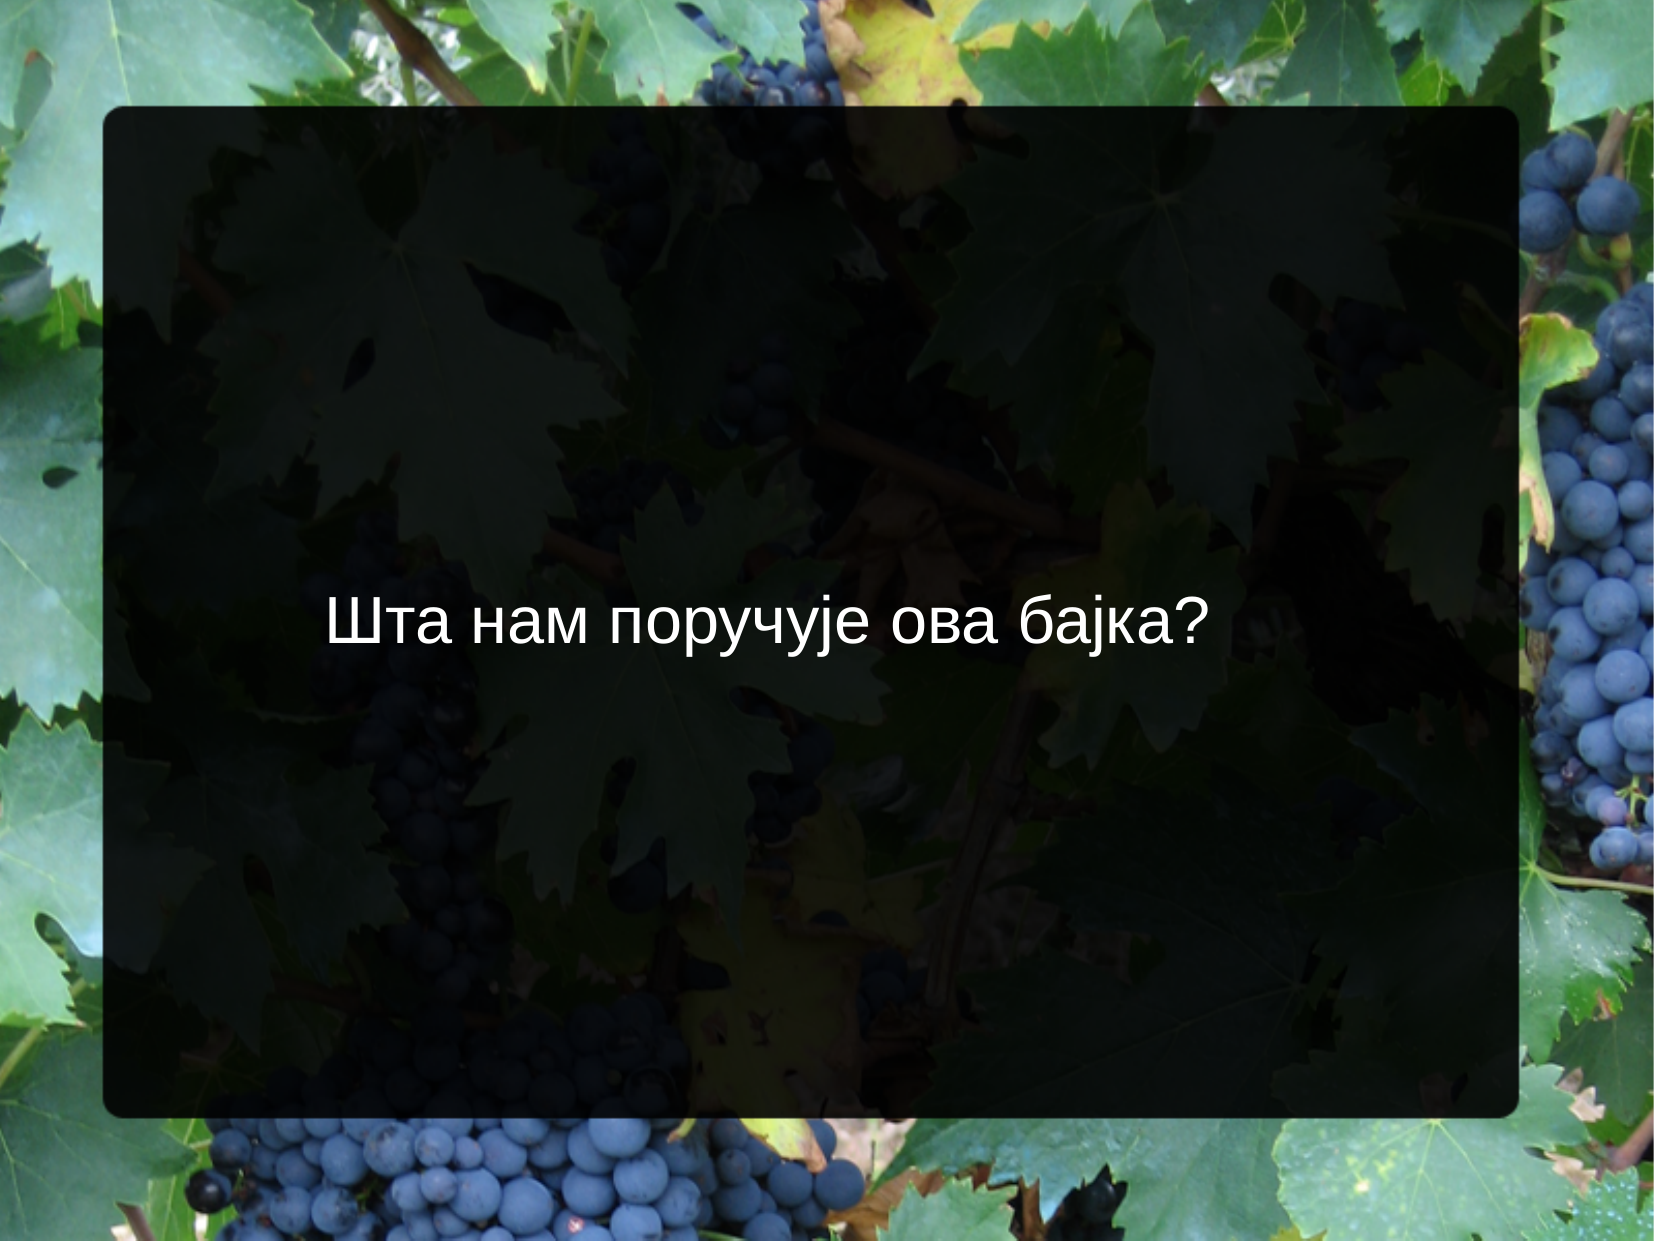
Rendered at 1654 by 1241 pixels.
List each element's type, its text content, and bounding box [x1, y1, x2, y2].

subtitle Шта нам поручује ова бајка? [118, 265, 1418, 975]
picture [0, 0, 1654, 1241]
